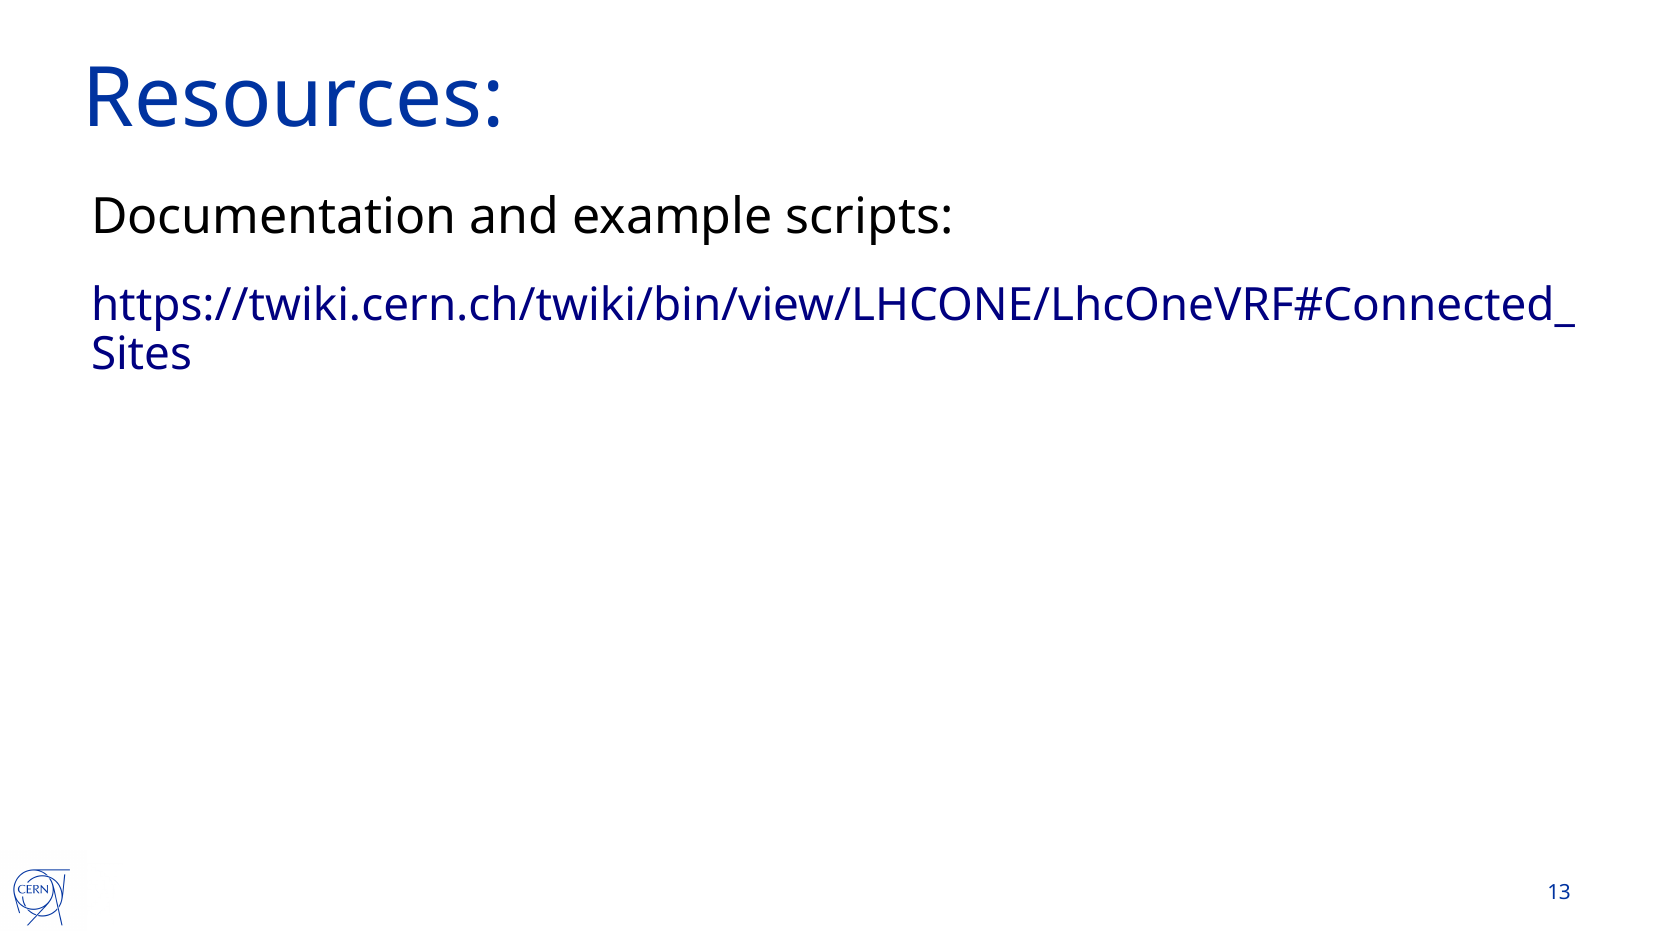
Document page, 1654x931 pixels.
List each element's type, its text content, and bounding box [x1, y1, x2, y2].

title Resources: [82, 37, 1571, 193]
text_box Documentation and example scripts: https://twiki.cern.ch/twiki/bin/view/LHCONE/LhcOneVRF#Connected_Sites [76, 172, 1601, 925]
picture [0, 850, 127, 931]
